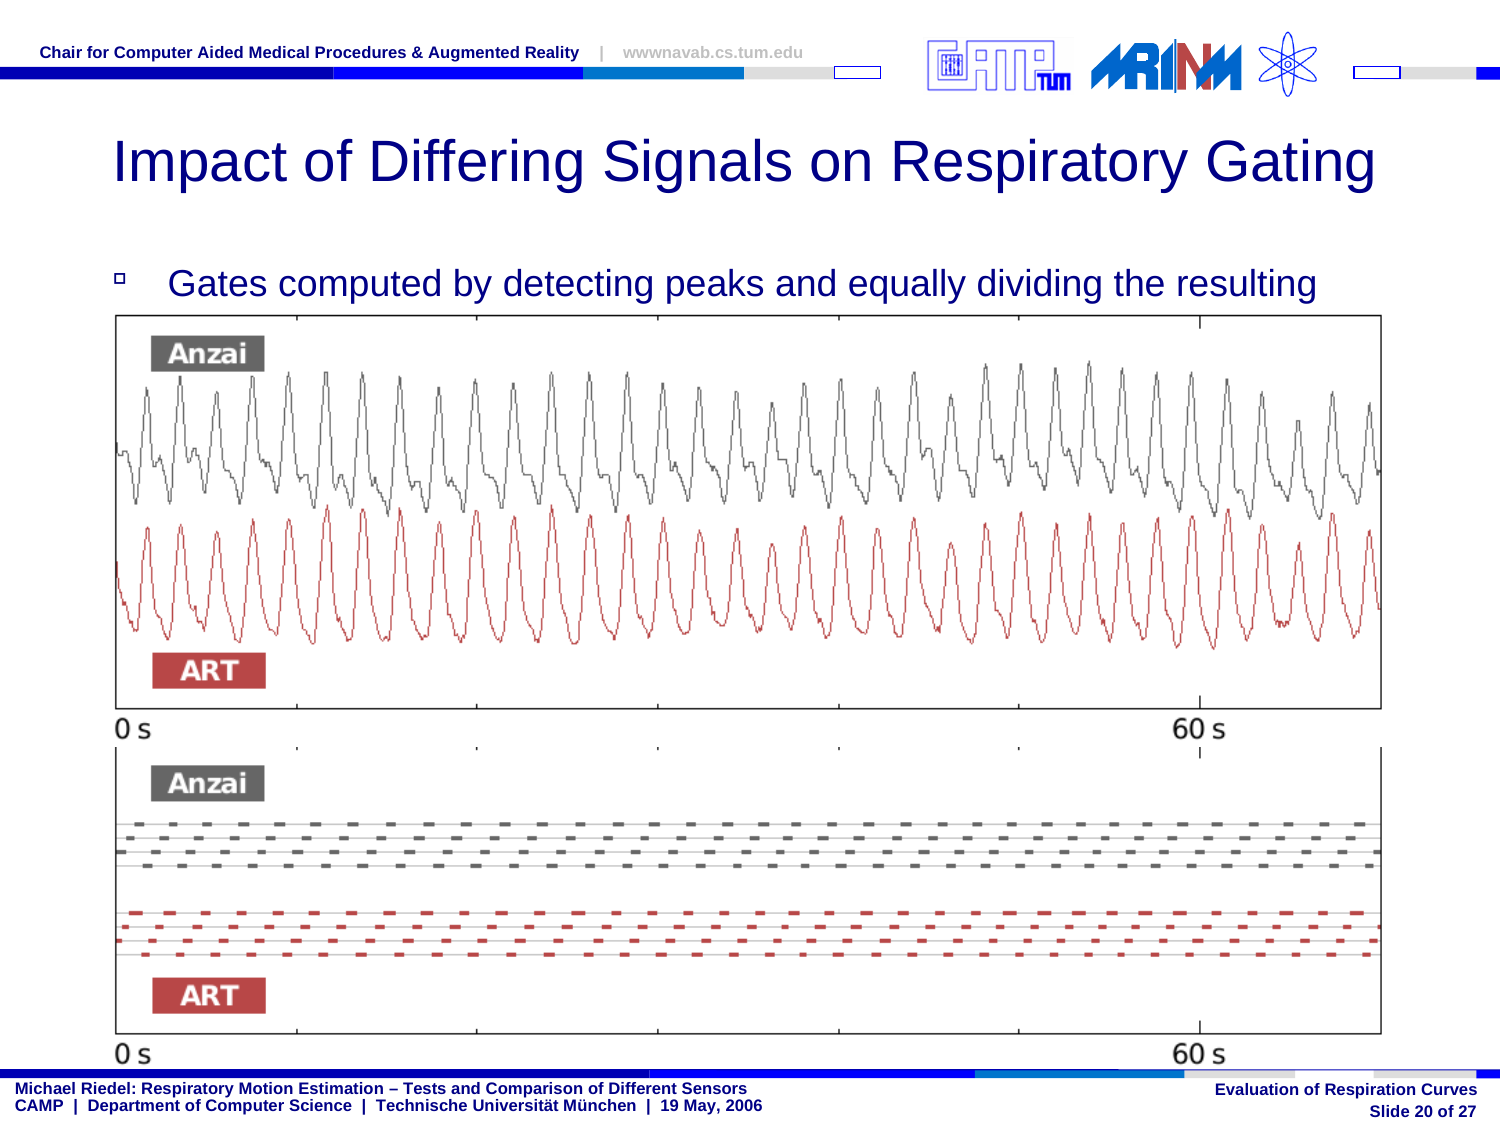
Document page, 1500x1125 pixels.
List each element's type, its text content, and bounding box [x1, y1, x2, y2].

list Gates computed by detecting peaks and equally dividing the resulting intervals: [112, 262, 1426, 305]
picture [107, 304, 1393, 1068]
picture [923, 37, 1074, 95]
text_box Evaluation of Respiration Curves [1200, 1073, 1493, 1107]
title Impact of Differing Signals on Respiratory Gating [112, 112, 1426, 262]
picture [1258, 31, 1317, 97]
